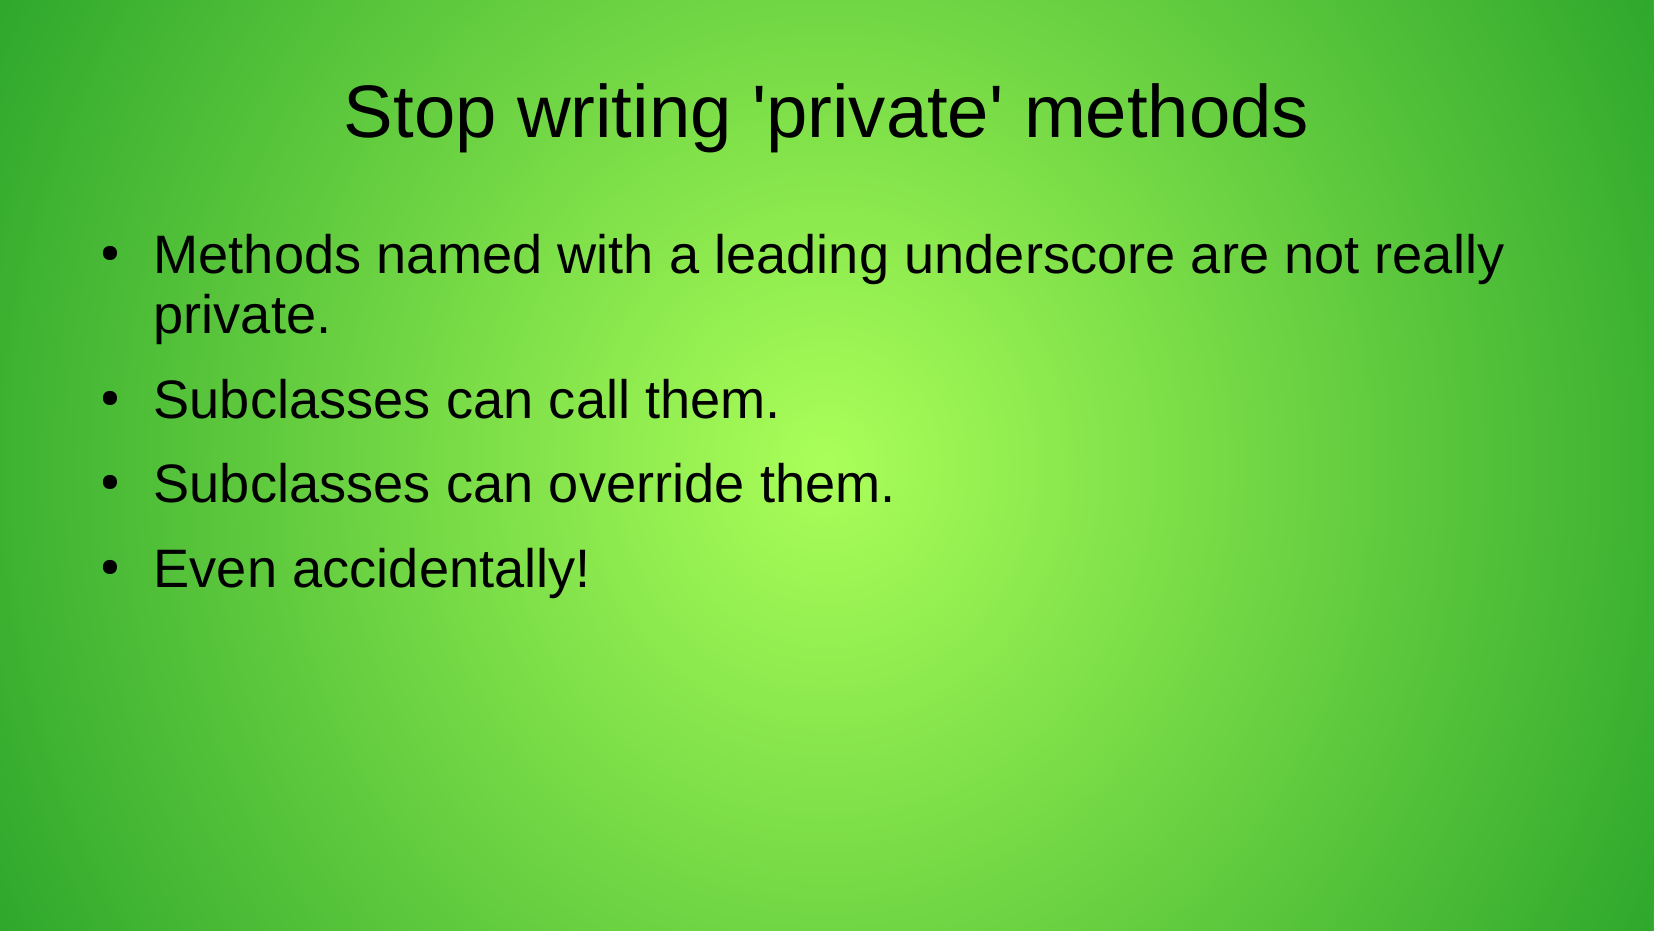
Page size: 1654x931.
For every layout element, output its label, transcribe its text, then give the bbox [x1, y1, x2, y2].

title Stop writing 'private' methods [82, 35, 1571, 189]
list Methods named with a leading underscore are not really private. Subclasses can call them. Subclasses can override them. Even accidentally! [82, 224, 1571, 764]
